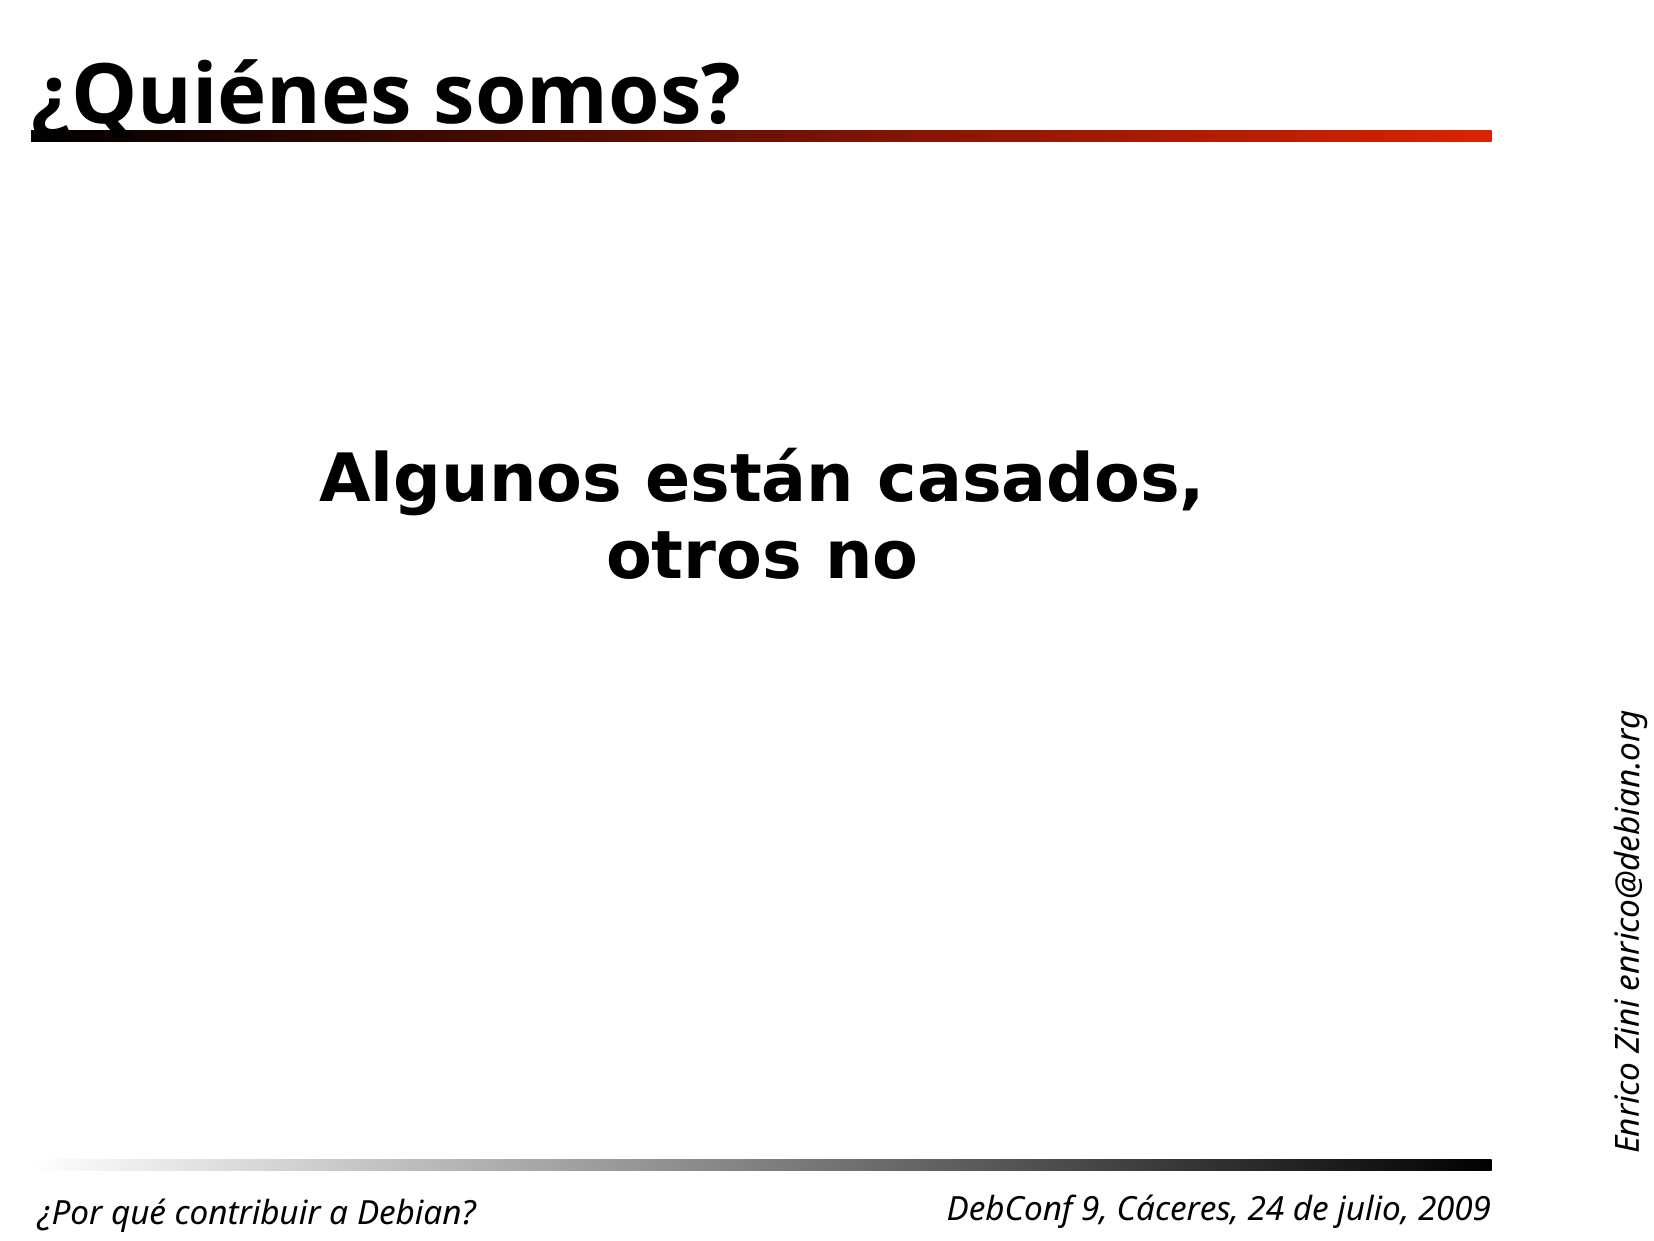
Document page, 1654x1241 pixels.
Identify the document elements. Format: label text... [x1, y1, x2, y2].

text_box Algunos están casados, otros no [30, 439, 1495, 595]
text_box ¿Quiénes somos? [31, 34, 1438, 168]
